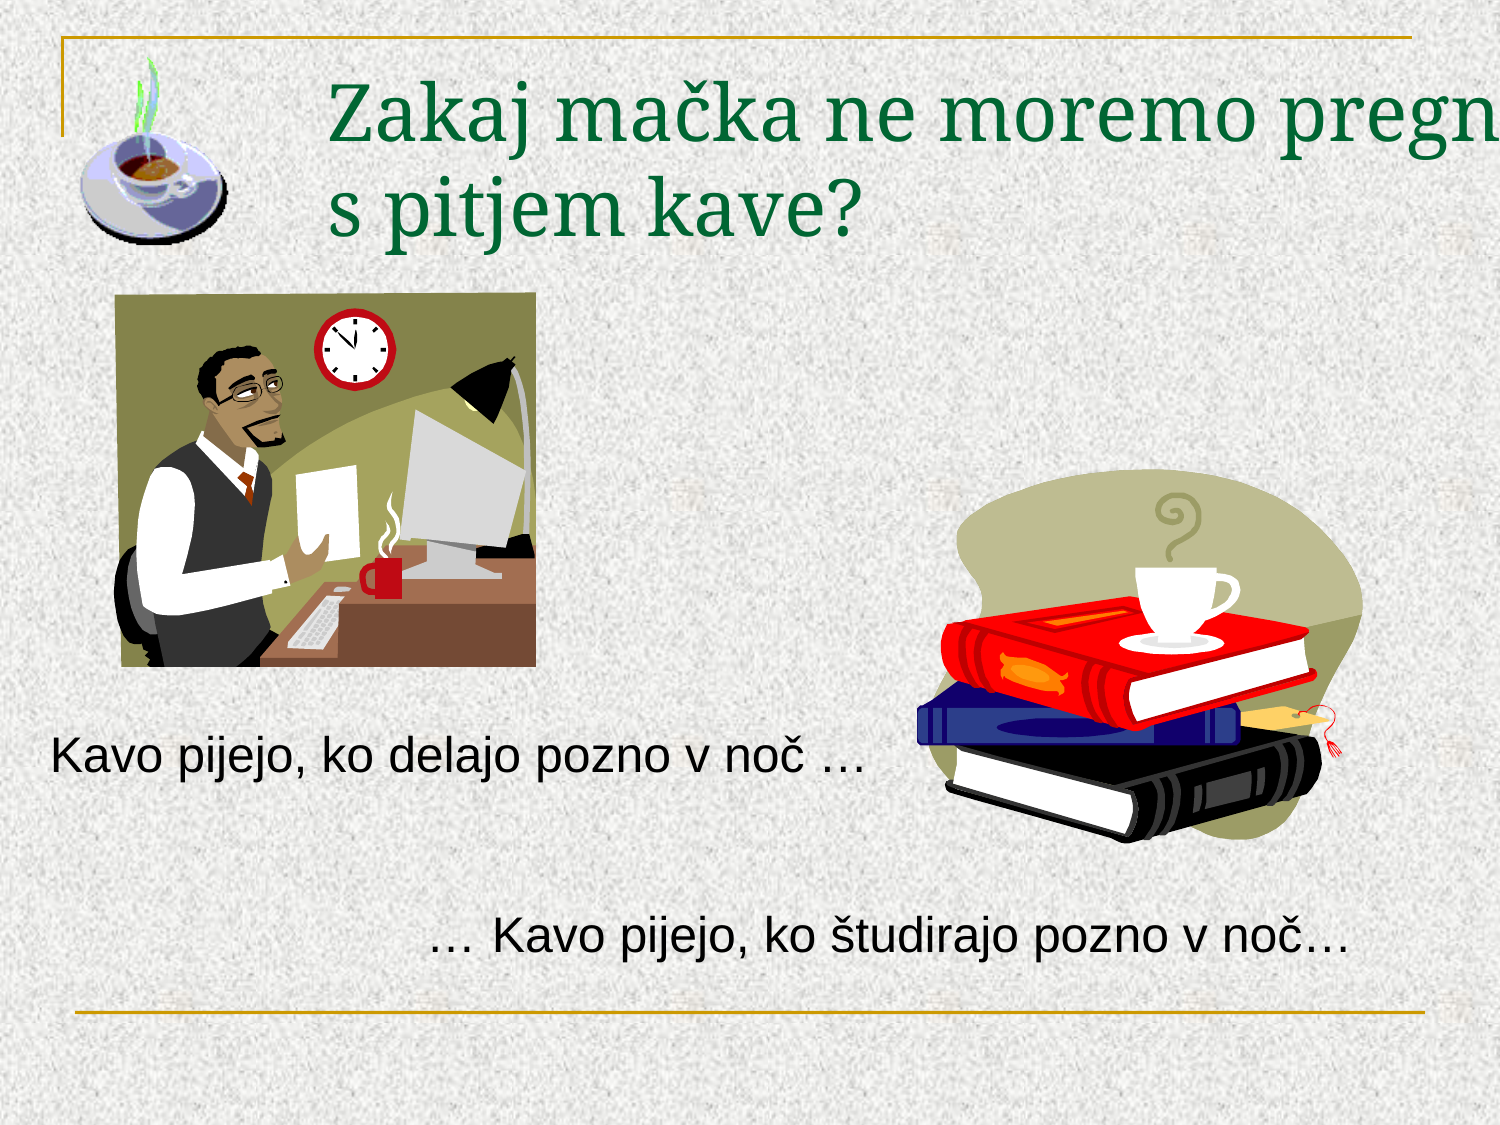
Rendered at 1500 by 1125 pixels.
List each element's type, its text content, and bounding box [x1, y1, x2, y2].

picture [0, 0, 1500, 1125]
title Zakaj mačka ne moremo pregnati s pitjem kave? [312, 54, 1500, 242]
text_box Kavo pijejo, ko delajo pozno v noč … … Kavo pijejo, ko študirajo pozno v noč… [35, 714, 1368, 970]
